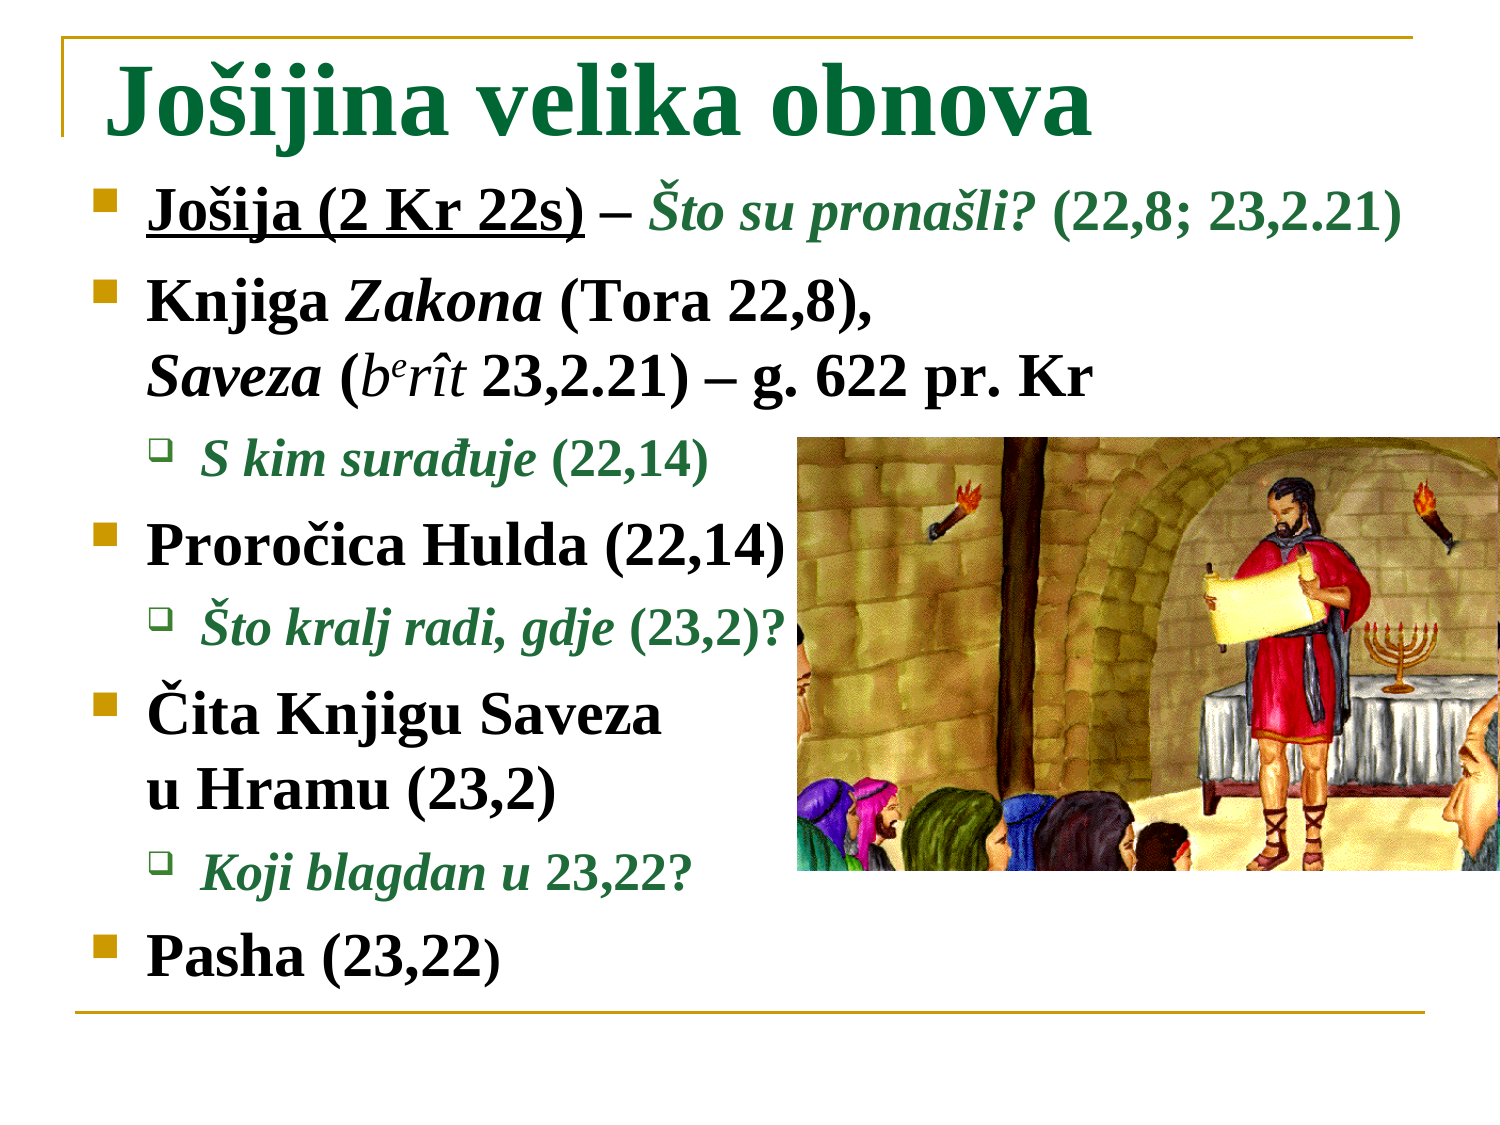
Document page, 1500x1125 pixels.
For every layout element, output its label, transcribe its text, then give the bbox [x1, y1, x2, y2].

title Jošijina velika obnova [88, 0, 1439, 160]
list Jošija (2 Kr 22s) – Što su pronašli? (22,8; 23,2.21) Knjiga Zakona (Tora 22,8), Saveza (berît 23,2.21) – g. 622 pr. Kr S kim surađuje (22,14) Proročica Hulda (22,14) Što kralj radi, gdje (23,2)? Čita Knjigu Saveza u Hramu (23,2) Koji blagdan u 23,22? Pasha (23,22) [75, 160, 1500, 1006]
picture [797, 437, 1500, 871]
